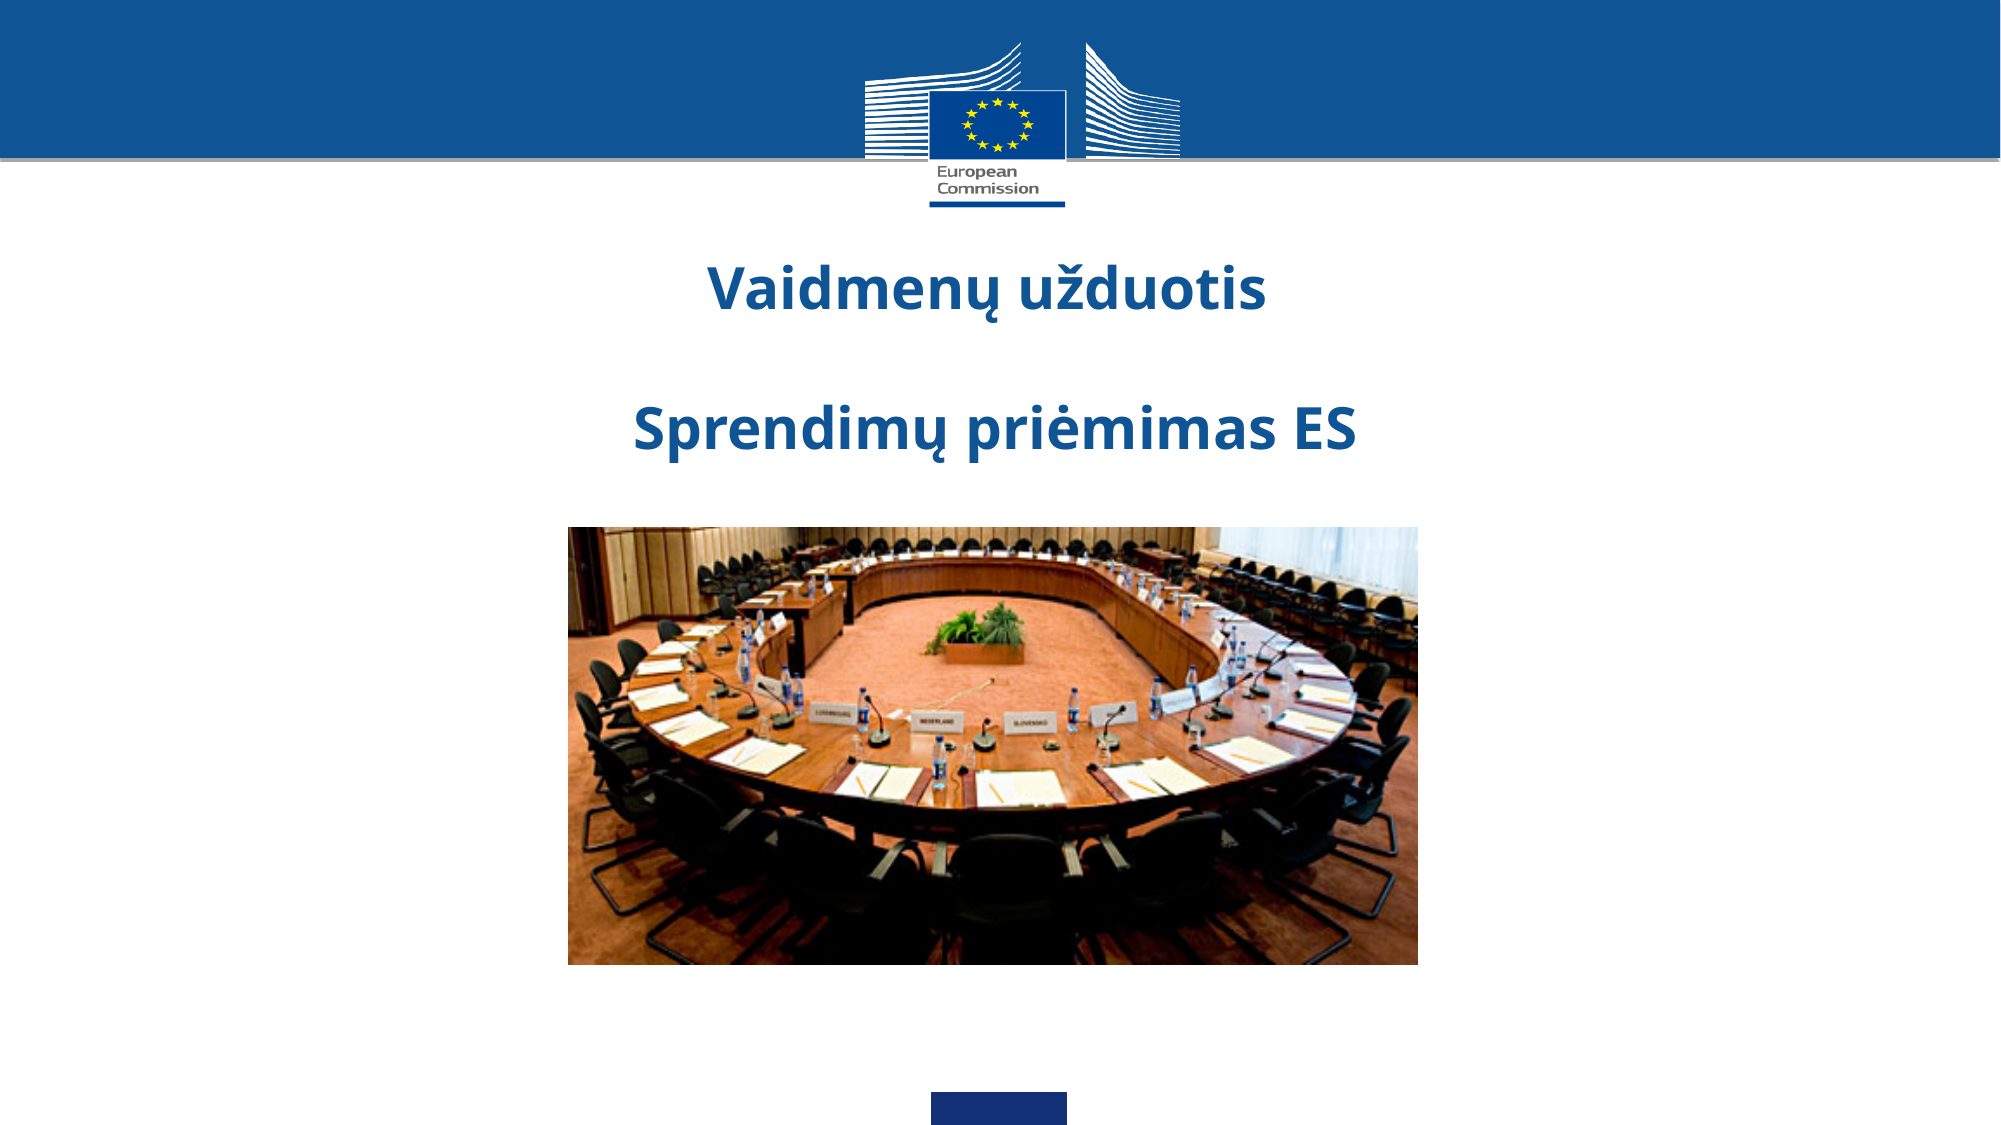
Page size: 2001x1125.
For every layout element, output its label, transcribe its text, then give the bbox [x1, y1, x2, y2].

picture [568, 527, 1418, 965]
text_box Vaidmenų užduotis Sprendimų priėmimas ES [571, 244, 1420, 468]
